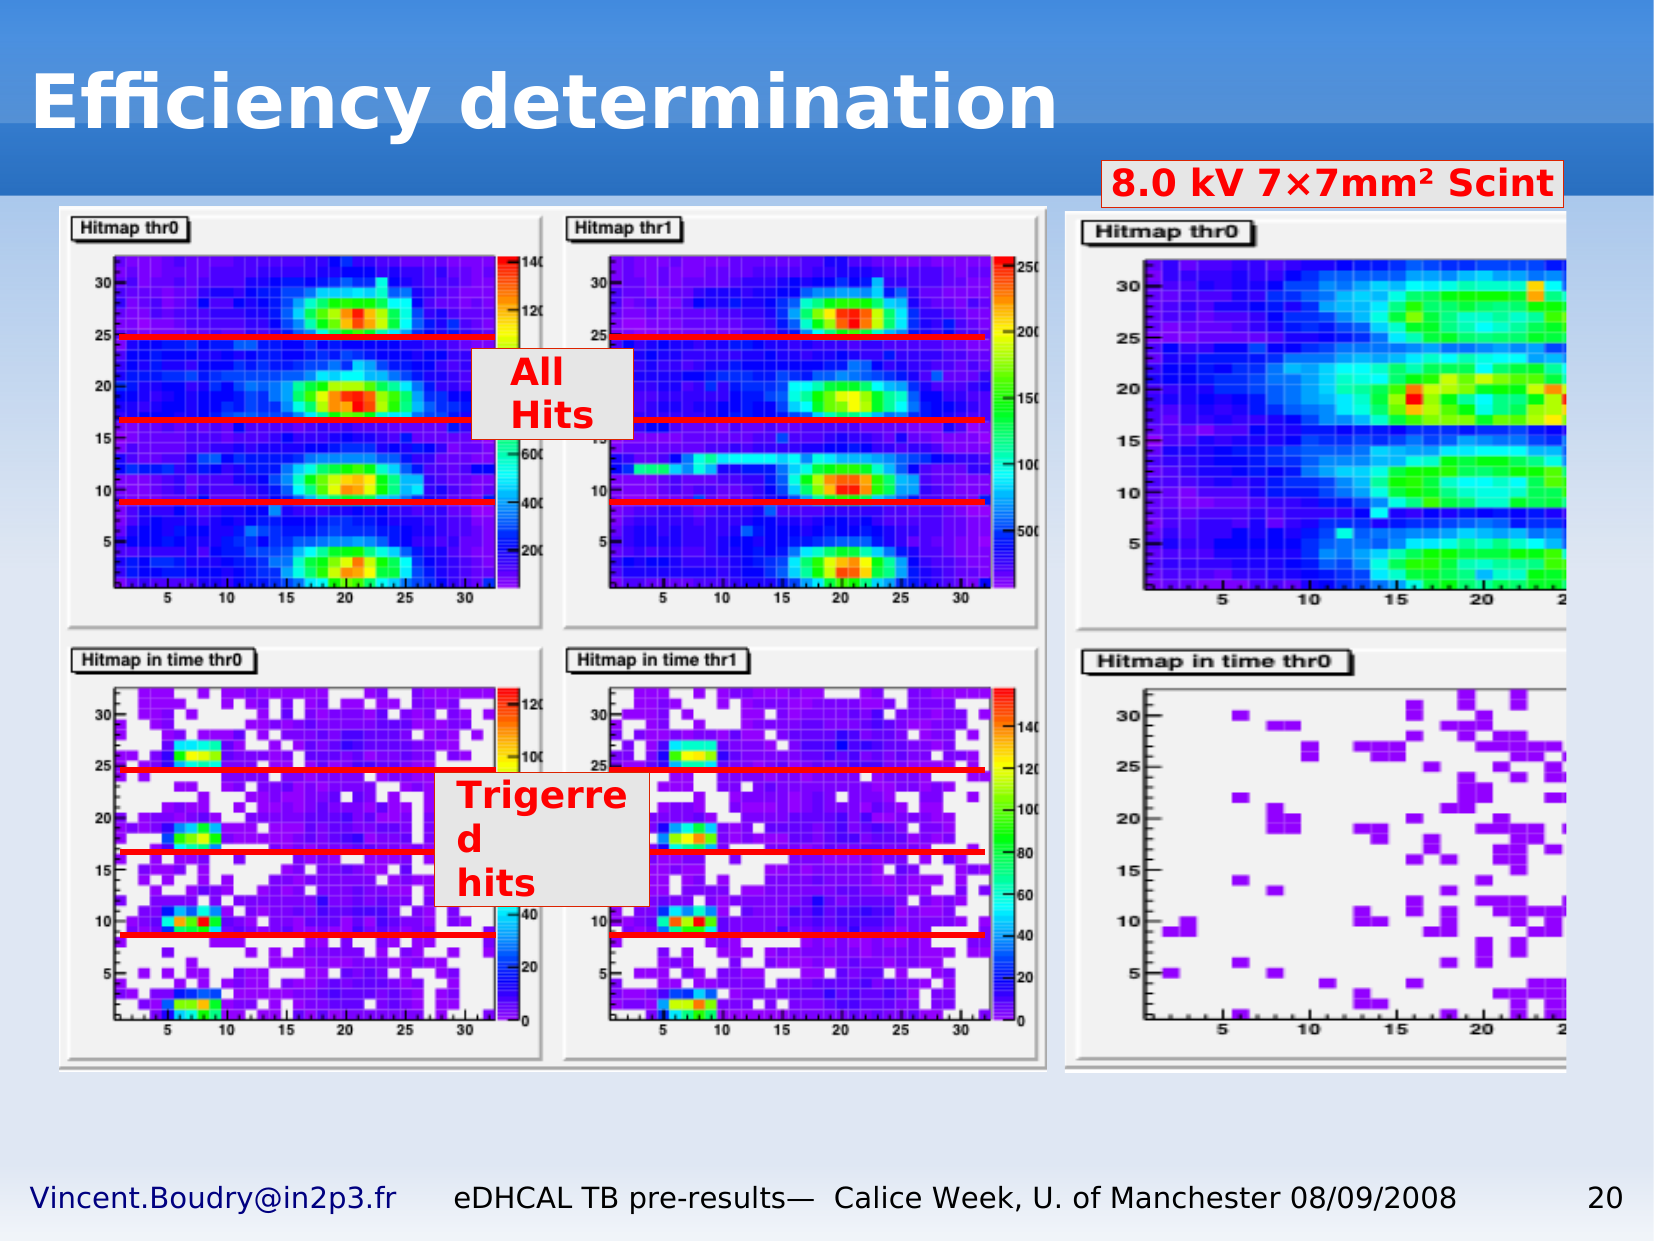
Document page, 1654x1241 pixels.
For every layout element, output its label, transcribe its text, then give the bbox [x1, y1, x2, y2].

text_box Trigerred hits [434, 788, 650, 891]
picture [0, 0, 1654, 1241]
title Efficiency determination [29, 7, 1654, 200]
text_box All Hits [471, 348, 634, 440]
text_box 8.0 kV 7×7mm² Scint [1101, 160, 1564, 208]
